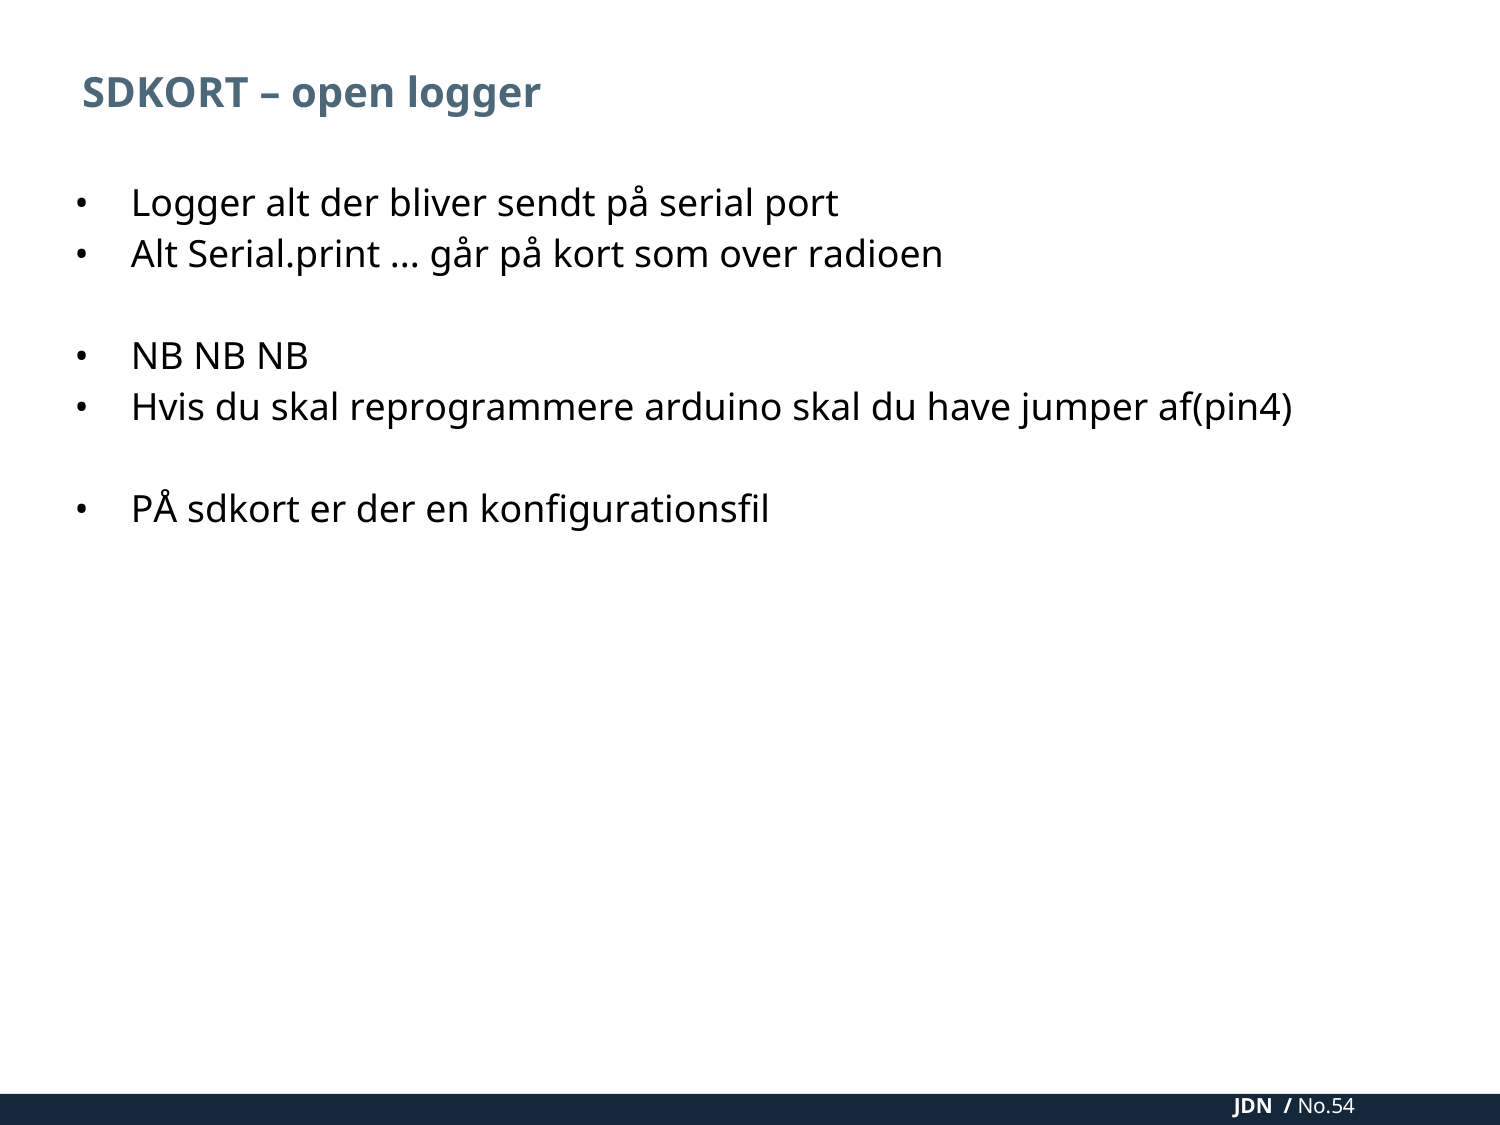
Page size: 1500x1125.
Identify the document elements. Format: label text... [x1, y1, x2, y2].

title SDKORT – open logger [67, 34, 1416, 148]
list Logger alt der bliver sendt på serial port Alt Serial.print ... går på kort som over radioen NB NB NB Hvis du skal reprogrammere arduino skal du have jumper af(pin4) PÅ sdkort er der en konfigurationsfil [68, 176, 1462, 1094]
